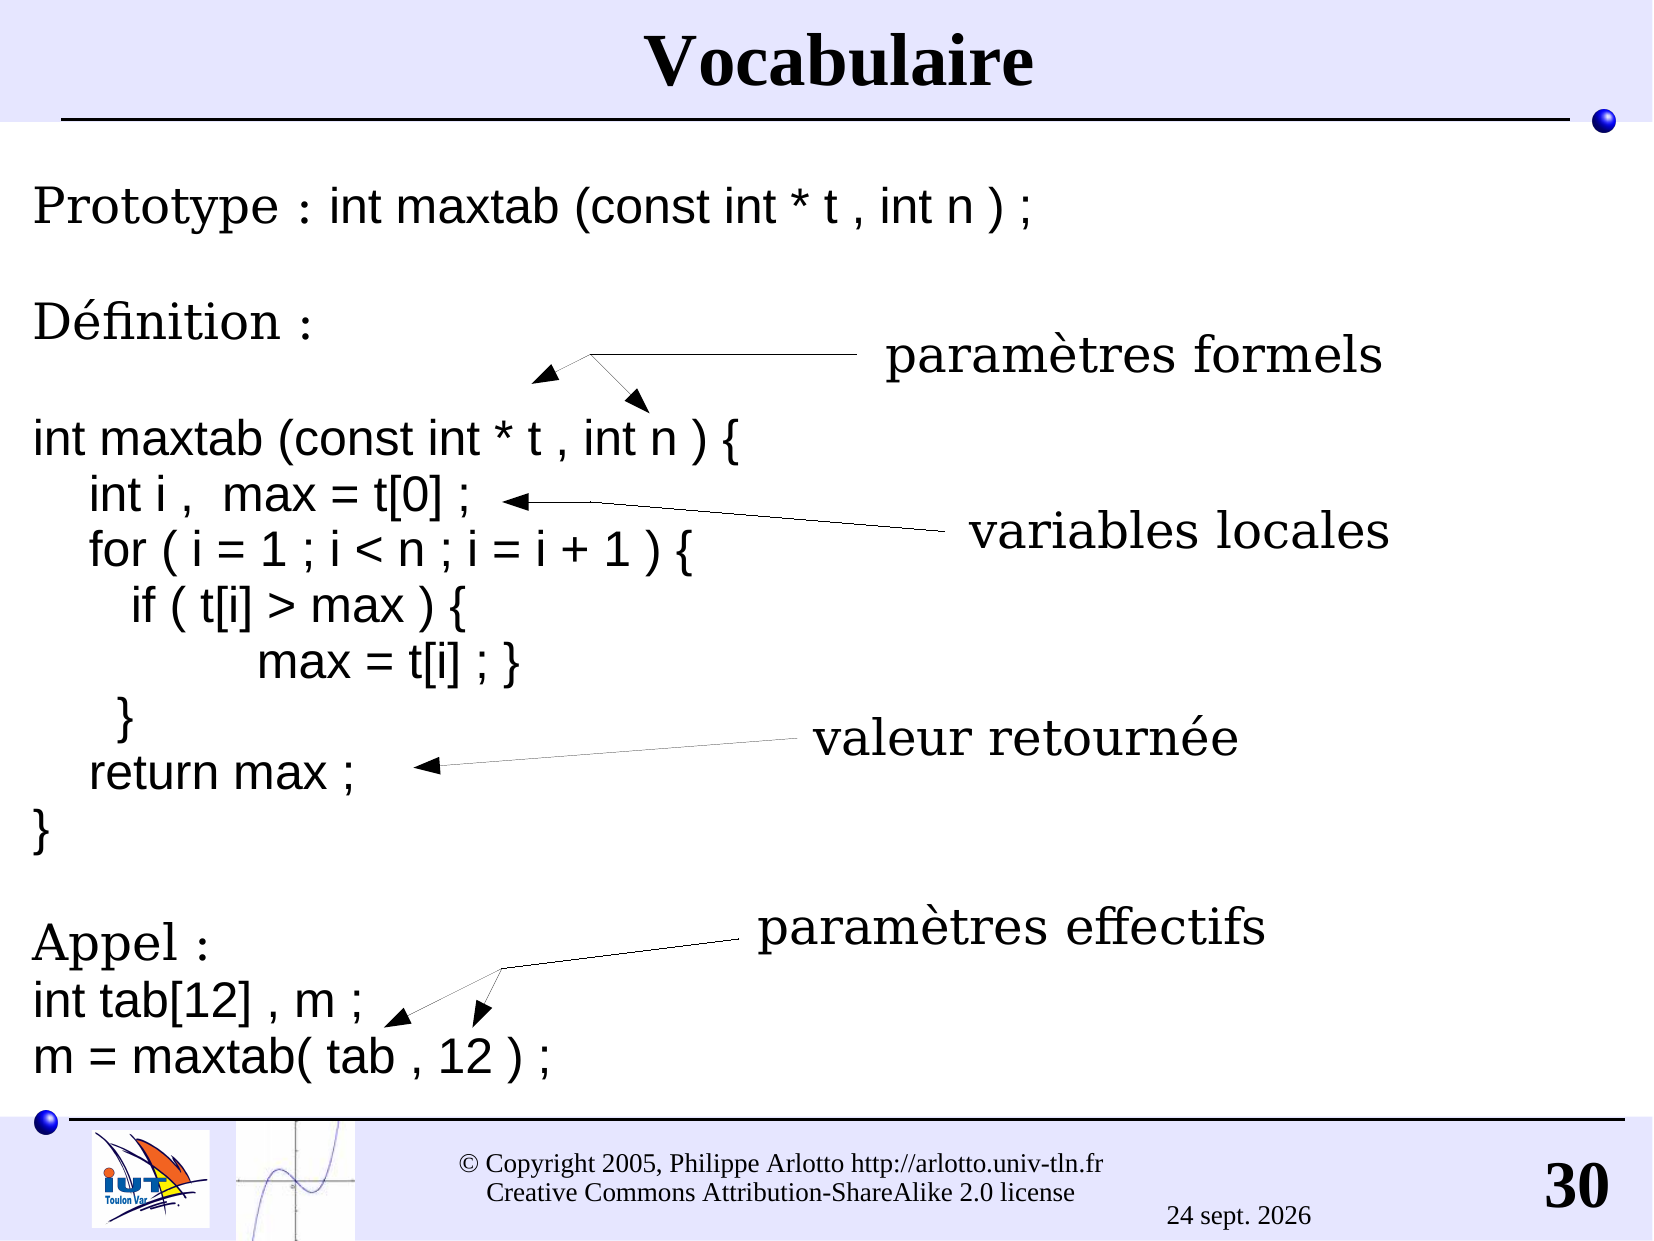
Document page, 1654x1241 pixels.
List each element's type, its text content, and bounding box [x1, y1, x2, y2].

text_box paramètres effectifs [757, 898, 1270, 957]
text_box valeur retournée [813, 708, 1241, 767]
text_box paramètres formels [885, 325, 1385, 384]
text_box variables locales [969, 501, 1392, 561]
title Vocabulaire [95, 14, 1585, 107]
text_box Prototype : int maxtab (const int * t , int n ) ; Définition : int maxtab (const int * t , int n ) { int i , max = t[0] ; for ( i = 1 ; i < n ; i = i + 1 ) { if ( t[i] > max ) { max = t[i] ; } } return max ; } Appel : int tab[12] , m ; m = maxtab( tab , 12 ) ; [32, 177, 1034, 1085]
picture [236, 1121, 355, 1241]
